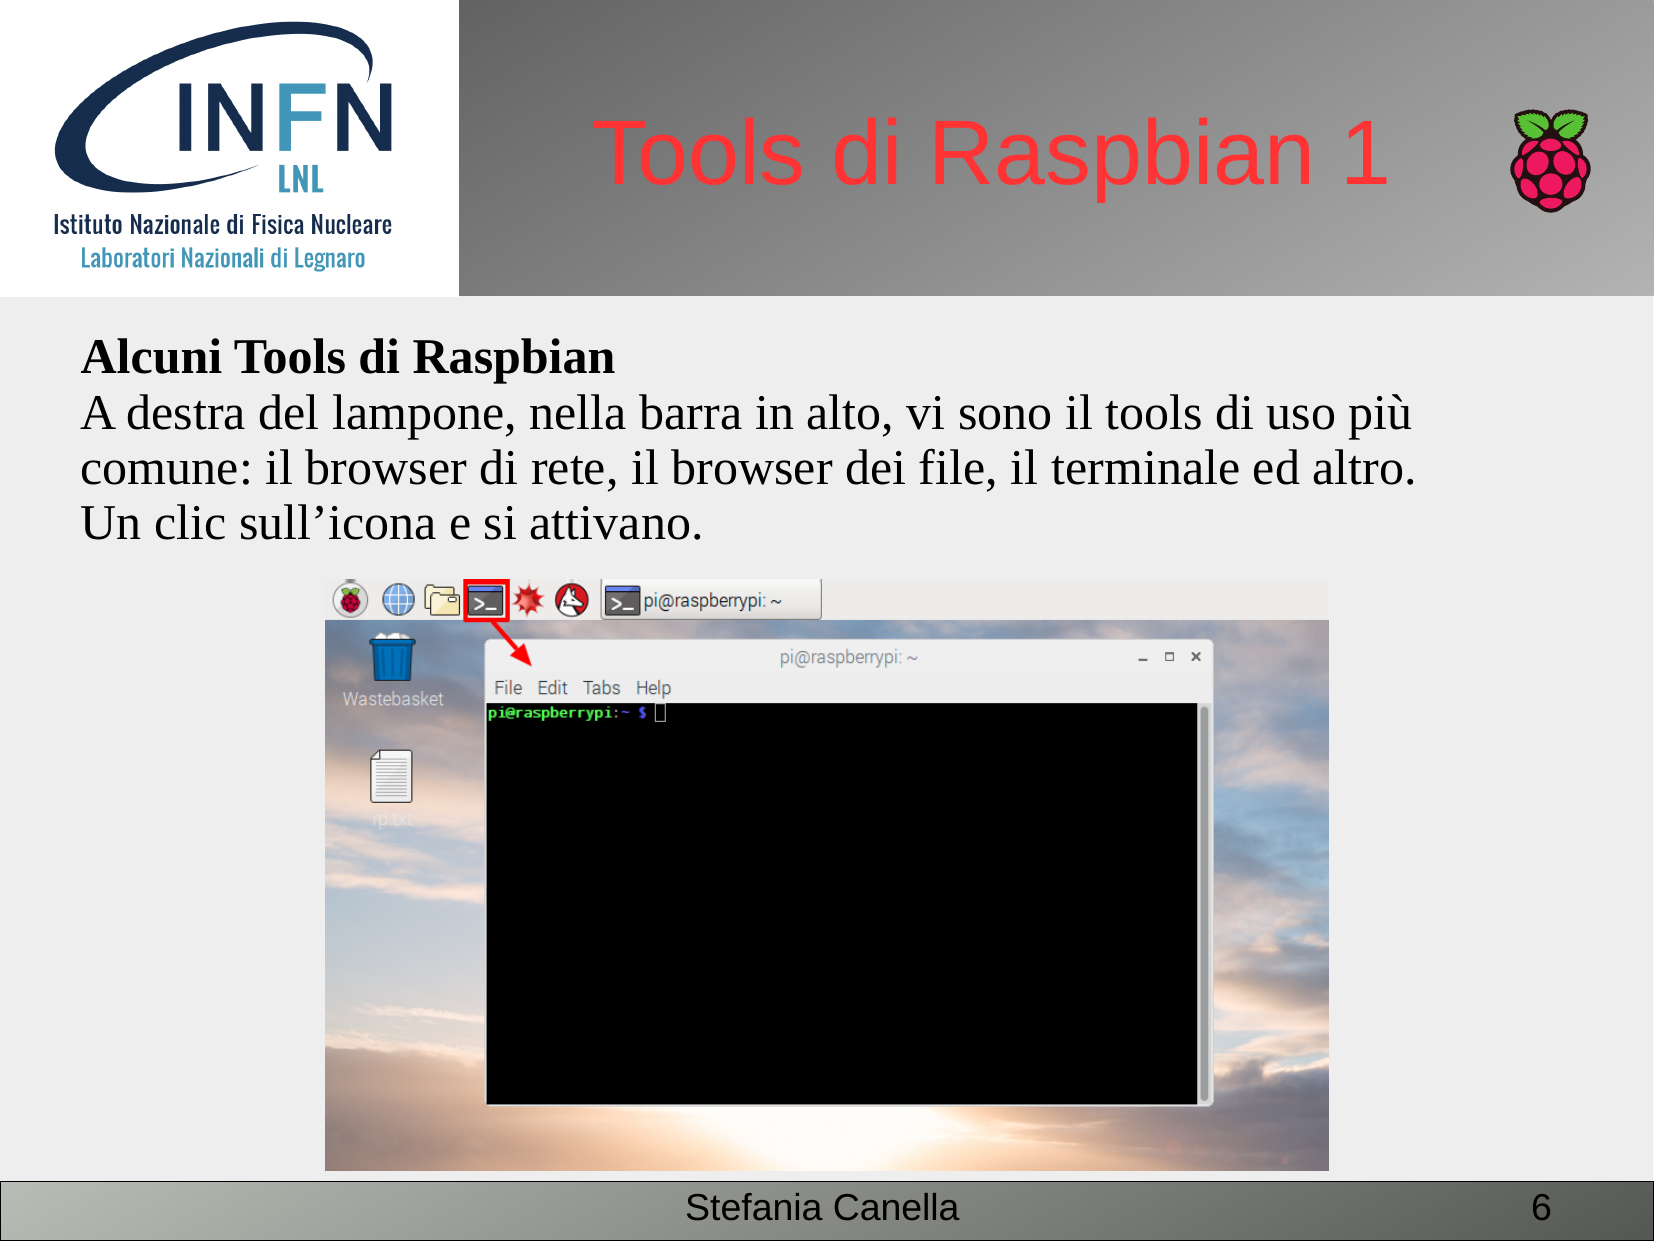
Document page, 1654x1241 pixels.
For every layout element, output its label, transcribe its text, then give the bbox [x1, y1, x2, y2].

picture [325, 579, 1329, 1171]
text_box [0, 1181, 670, 1241]
text_box [984, 1181, 1516, 1241]
picture [0, 0, 459, 297]
subtitle Alcuni Tools di Raspbian A destra del lampone, nella barra in alto, vi sono il tools di uso più comune: il browser di rete, il browser dei file, il terminale ed altro. Un clic sull’icona e si attivano. [80, 316, 1573, 564]
title Tools di Raspbian 1 [459, 49, 1571, 257]
text_box Stefania Canella [670, 1178, 984, 1241]
text_box [459, 0, 1654, 296]
text_box <number> [1516, 1178, 1654, 1241]
